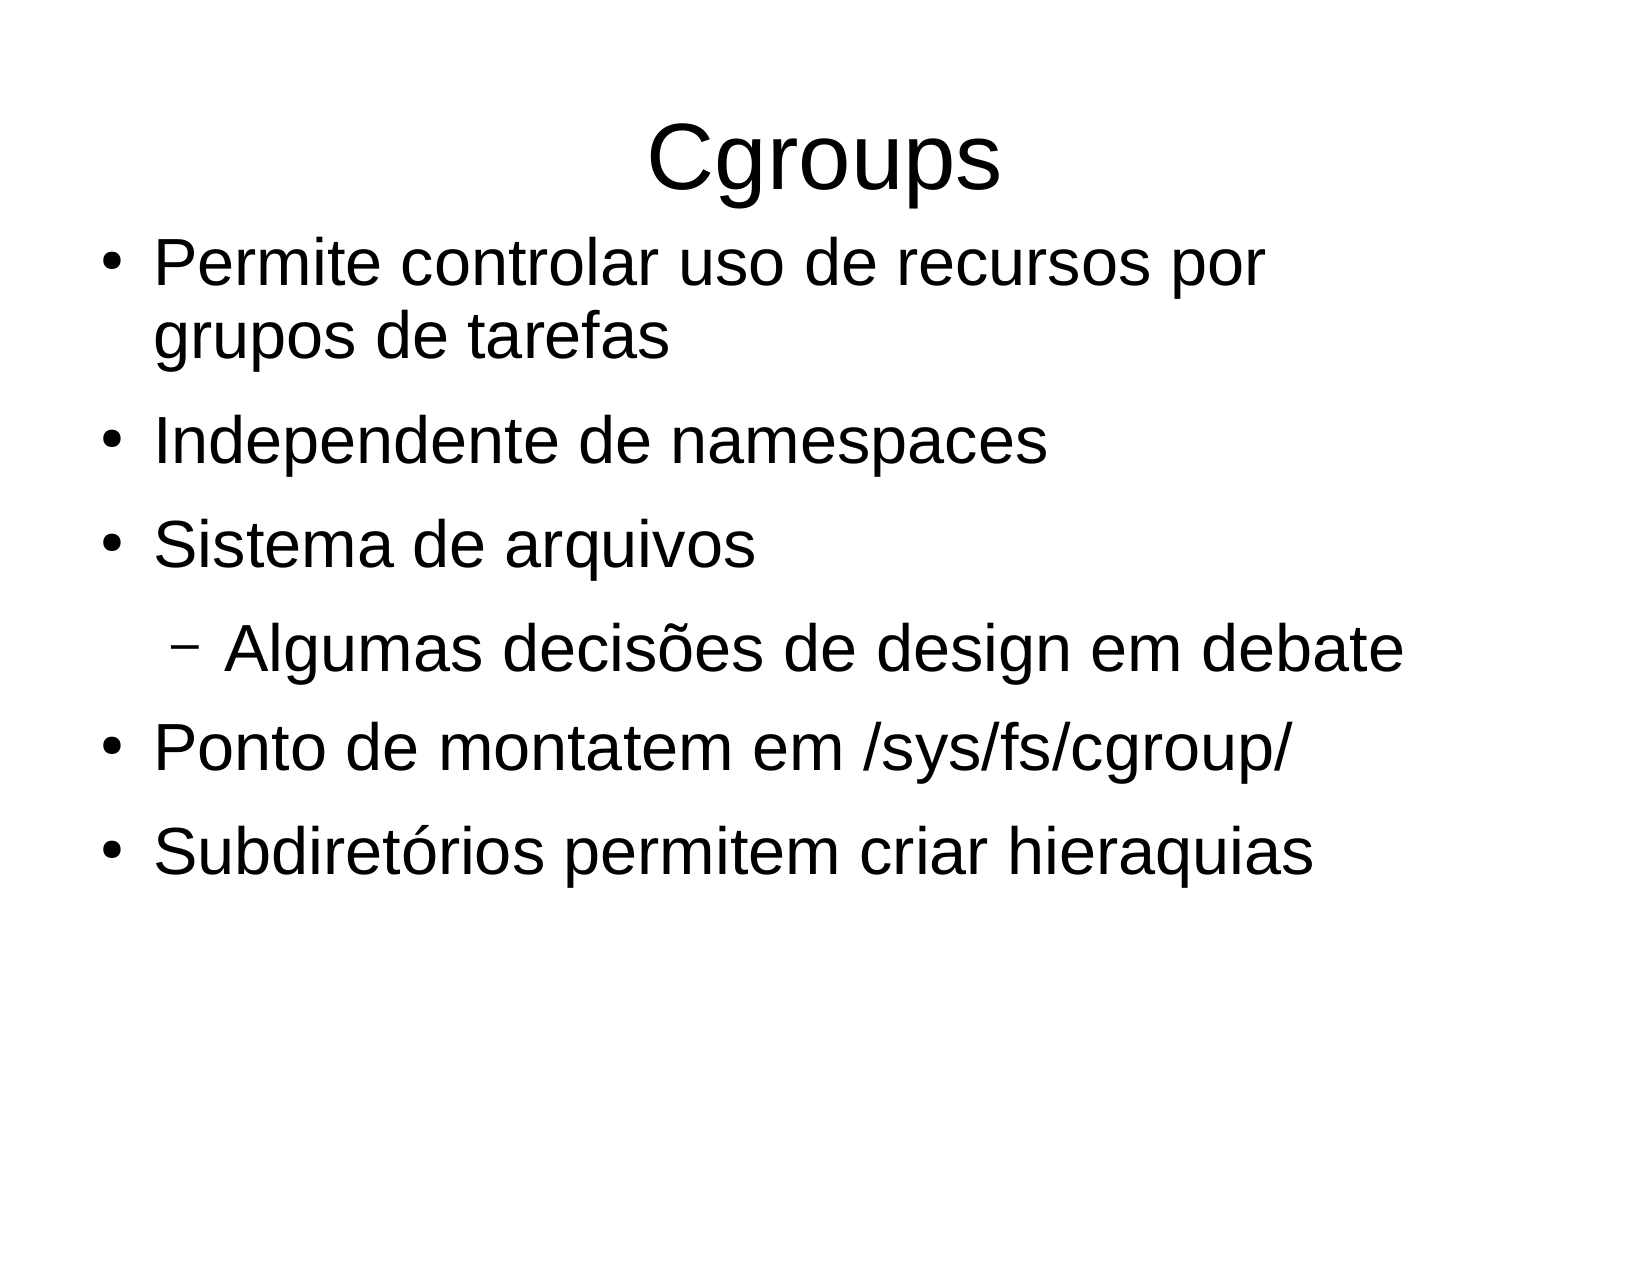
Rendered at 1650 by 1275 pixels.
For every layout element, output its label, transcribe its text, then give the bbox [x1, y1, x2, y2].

title Cgroups [82, 50, 1568, 264]
list Permite controlar uso de recursos por grupos de tarefas Independente de namespaces Sistema de arquivos Algumas decisões de design em debate Ponto de montatem em /sys/fs/cgroup/ Subdiretórios permitem criar hieraquias [82, 225, 1463, 1175]
